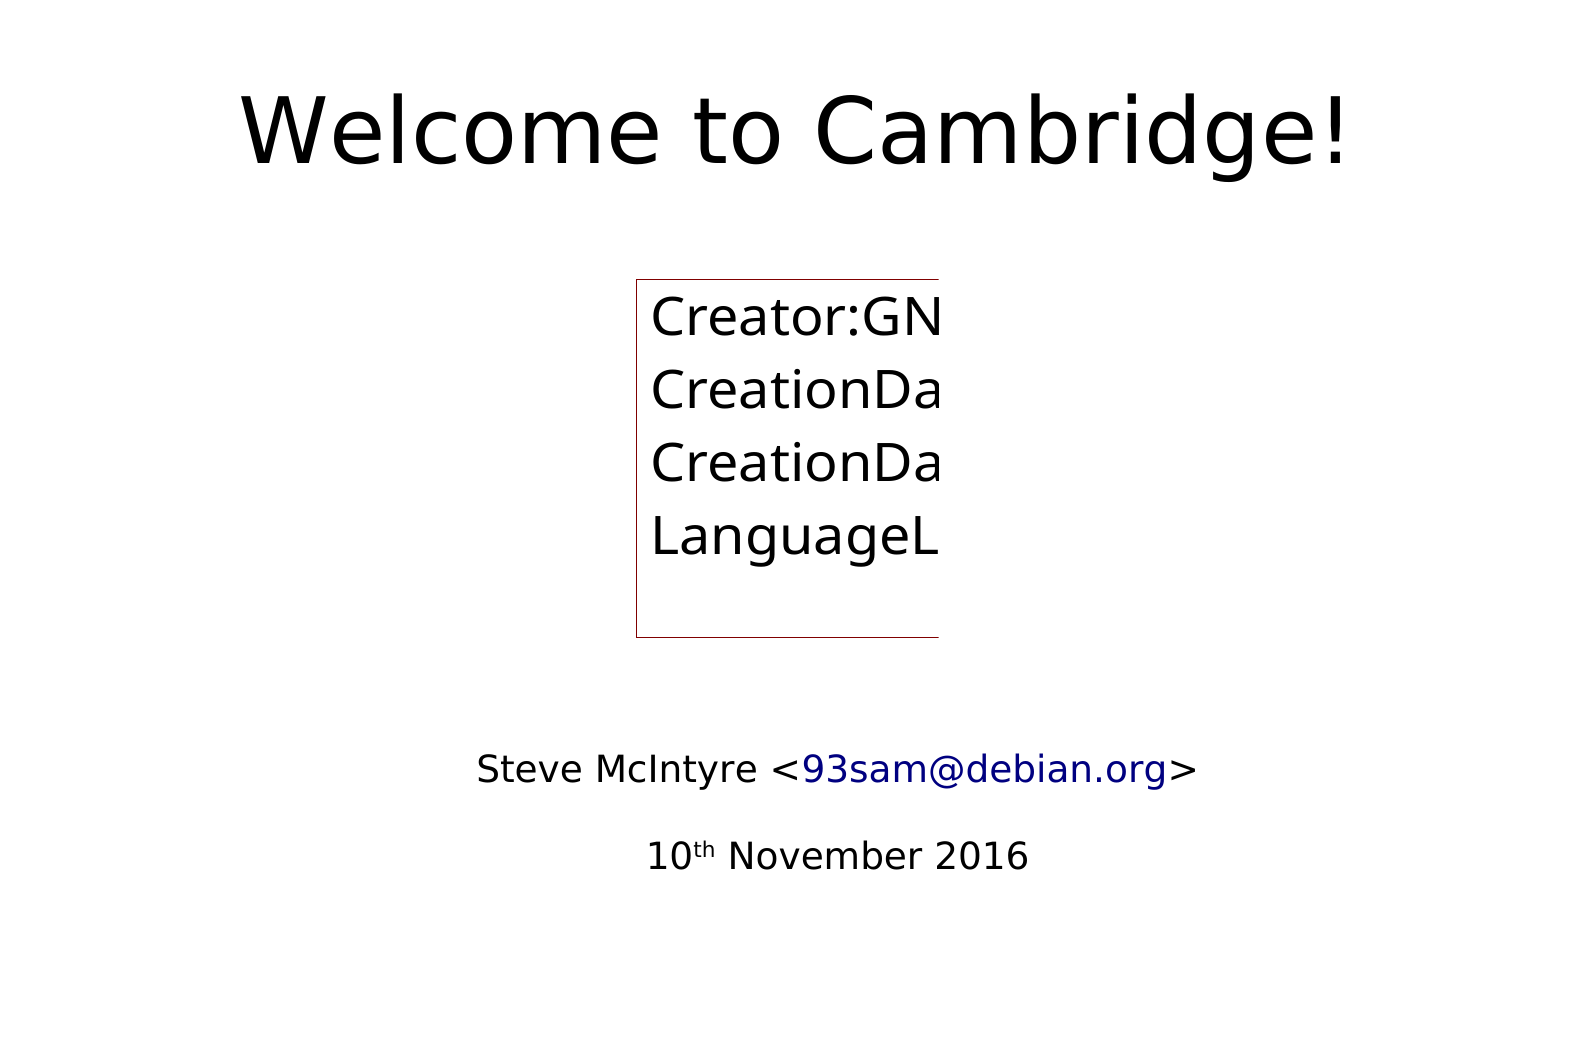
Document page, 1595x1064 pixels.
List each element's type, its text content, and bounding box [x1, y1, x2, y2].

subtitle Steve McIntyre <93sam@debian.org> 10th November 2016 [102, 562, 1538, 1064]
picture [632, 275, 939, 638]
title Welcome to Cambridge! [79, 24, 1515, 239]
